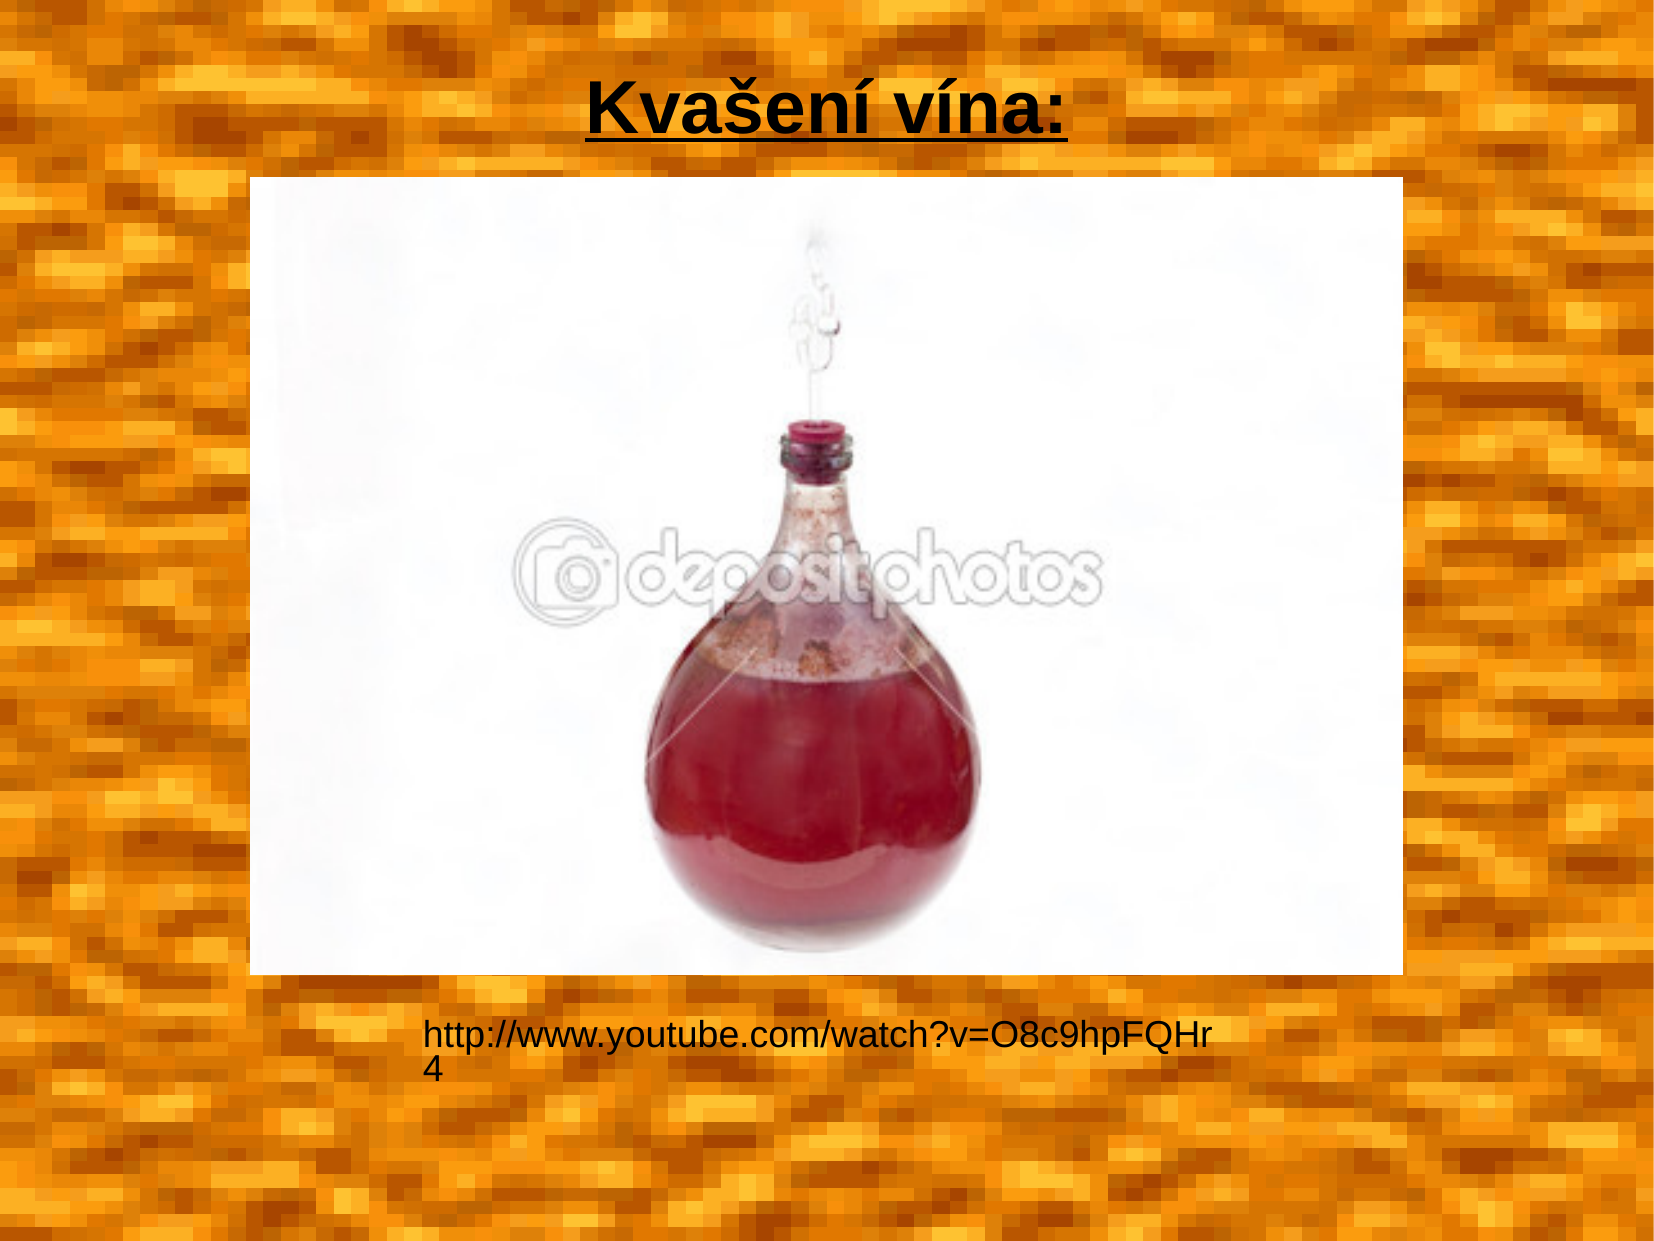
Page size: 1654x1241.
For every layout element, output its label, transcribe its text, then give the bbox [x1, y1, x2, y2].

title Kvašení vína: [82, 0, 1571, 208]
picture [250, 177, 1403, 975]
text_box http://www.youtube.com/watch?v=O8c9hpFQHr4 [408, 1006, 1246, 1105]
